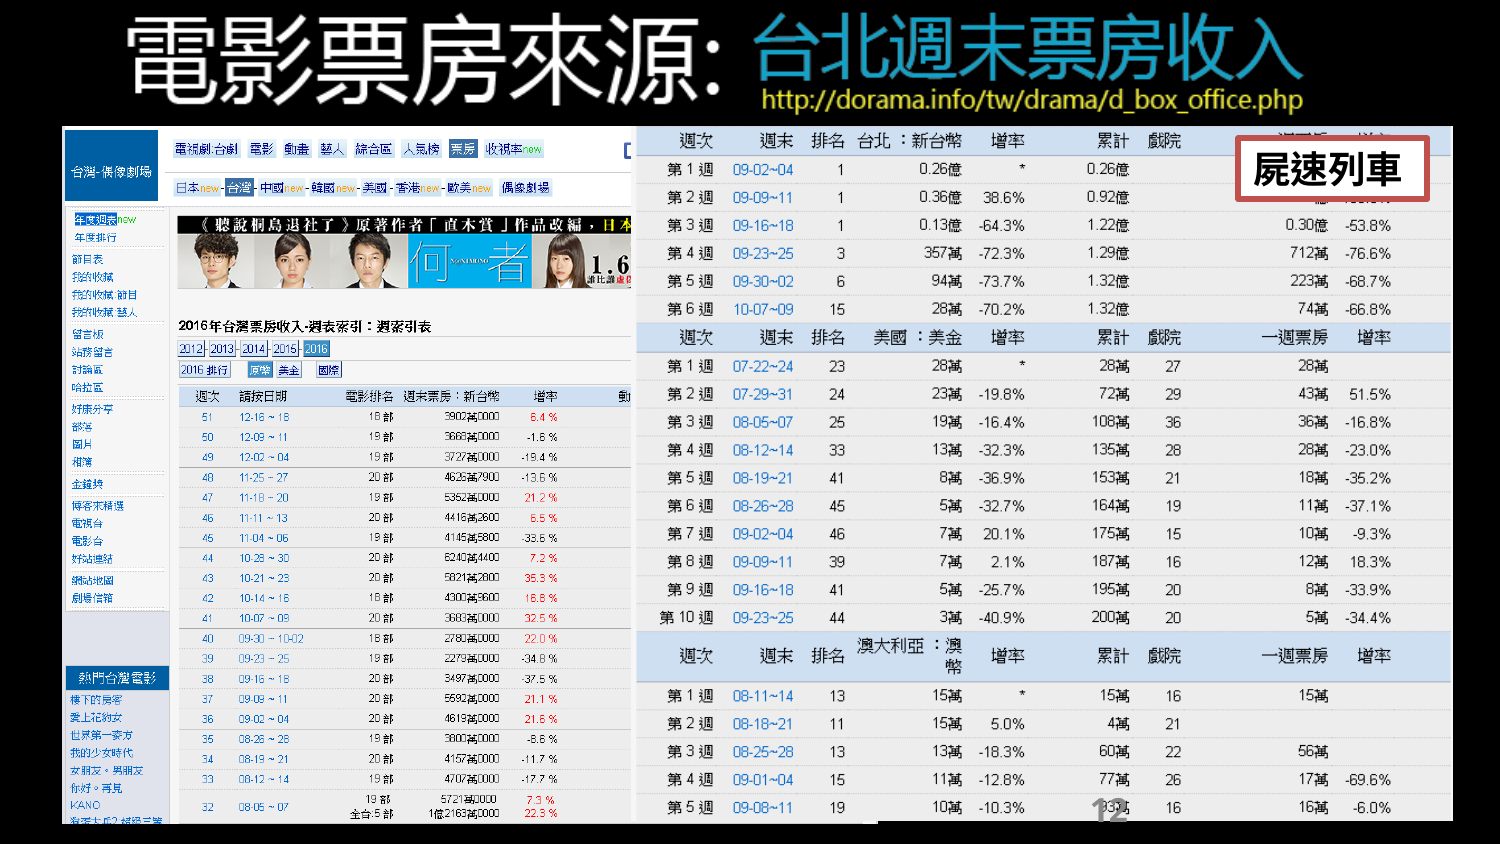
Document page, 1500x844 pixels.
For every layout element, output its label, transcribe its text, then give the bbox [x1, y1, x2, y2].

picture [62, 0, 1453, 844]
text_box 屍速列車 [1238, 138, 1428, 199]
text_box 12 [1074, 782, 1426, 827]
